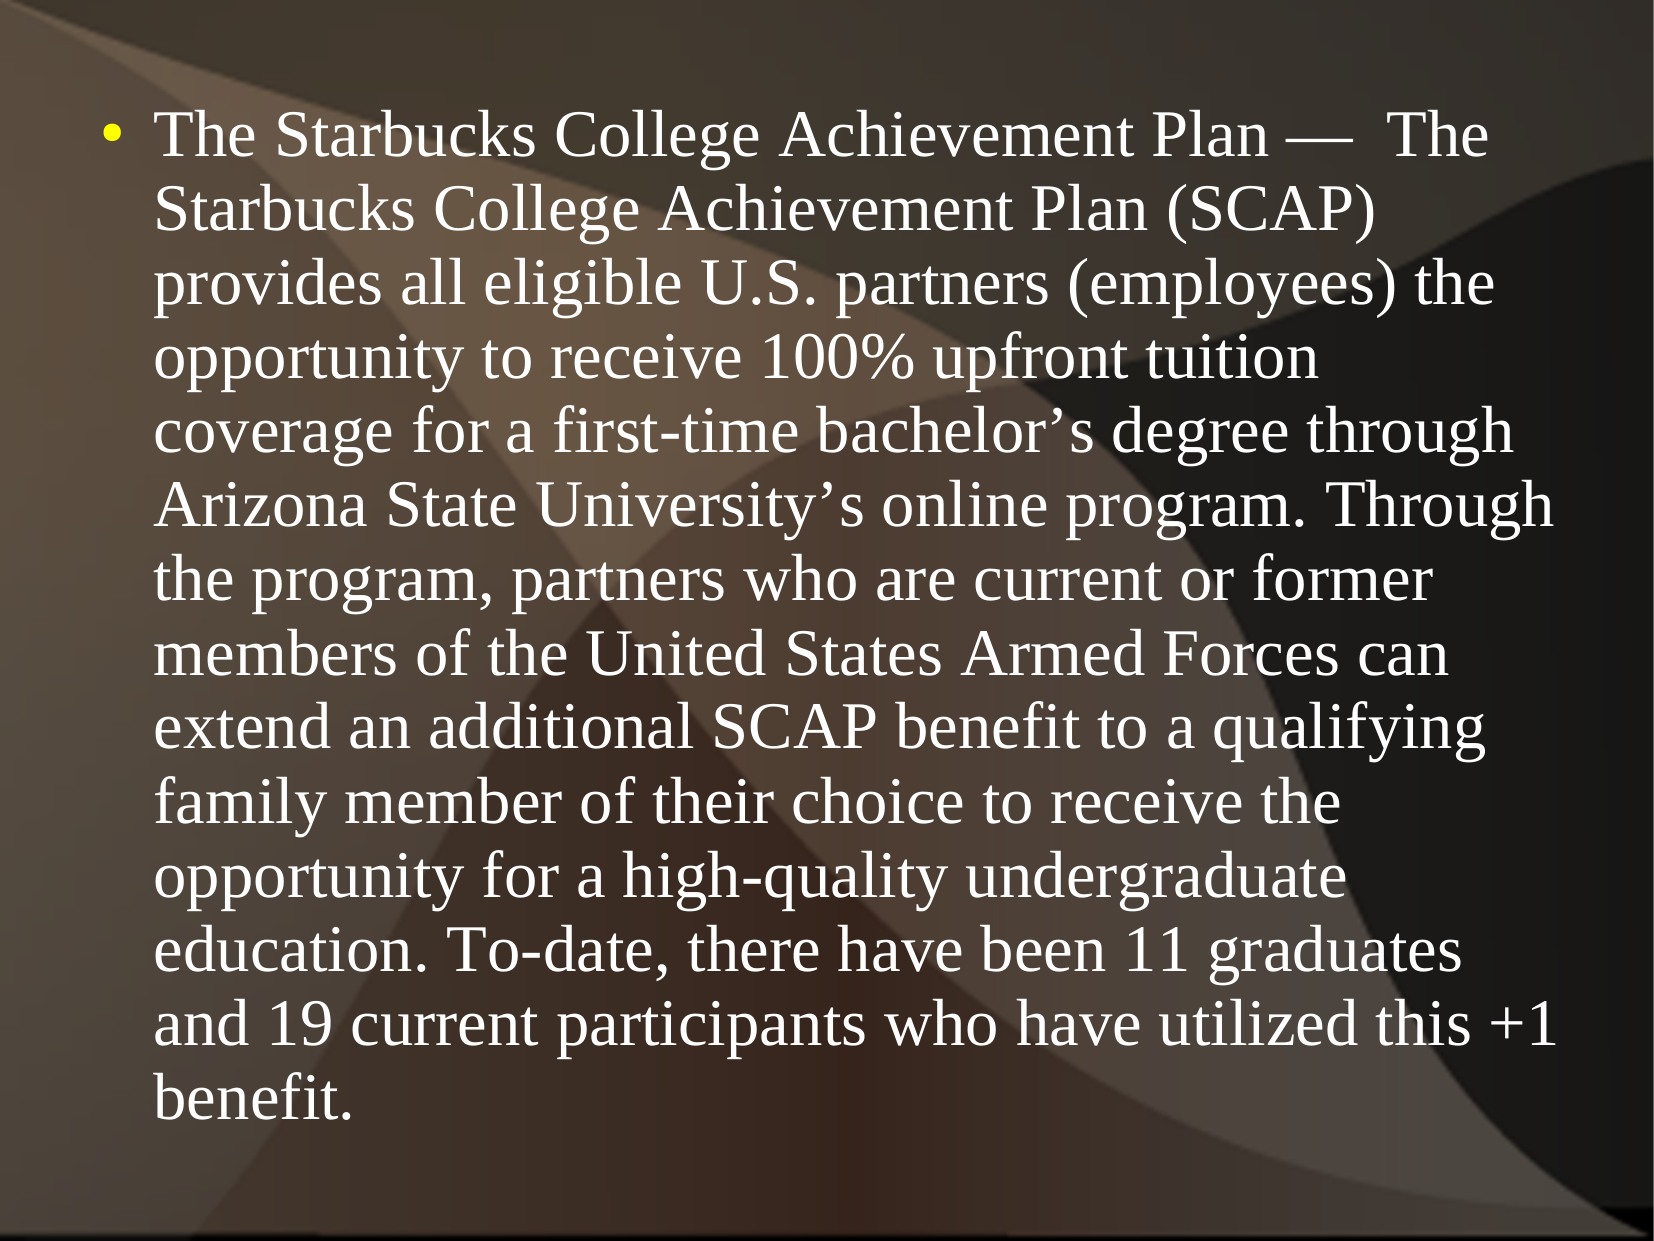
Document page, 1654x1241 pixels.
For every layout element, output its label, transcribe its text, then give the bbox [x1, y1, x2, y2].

list The Starbucks College Achievement Plan — The Starbucks College Achievement Plan (SCAP) provides all eligible U.S. partners (employees) the opportunity to receive 100% upfront tuition coverage for a first-time bachelor’s degree through Arizona State University’s online program. Through the program, partners who are current or former members of the United States Armed Forces can extend an additional SCAP benefit to a qualifying family member of their choice to receive the opportunity for a high-quality undergraduate education. To-date, there have been 11 graduates and 19 current participants who have utilized this +1 benefit. [82, 97, 1571, 1134]
picture [0, 0, 1654, 1241]
